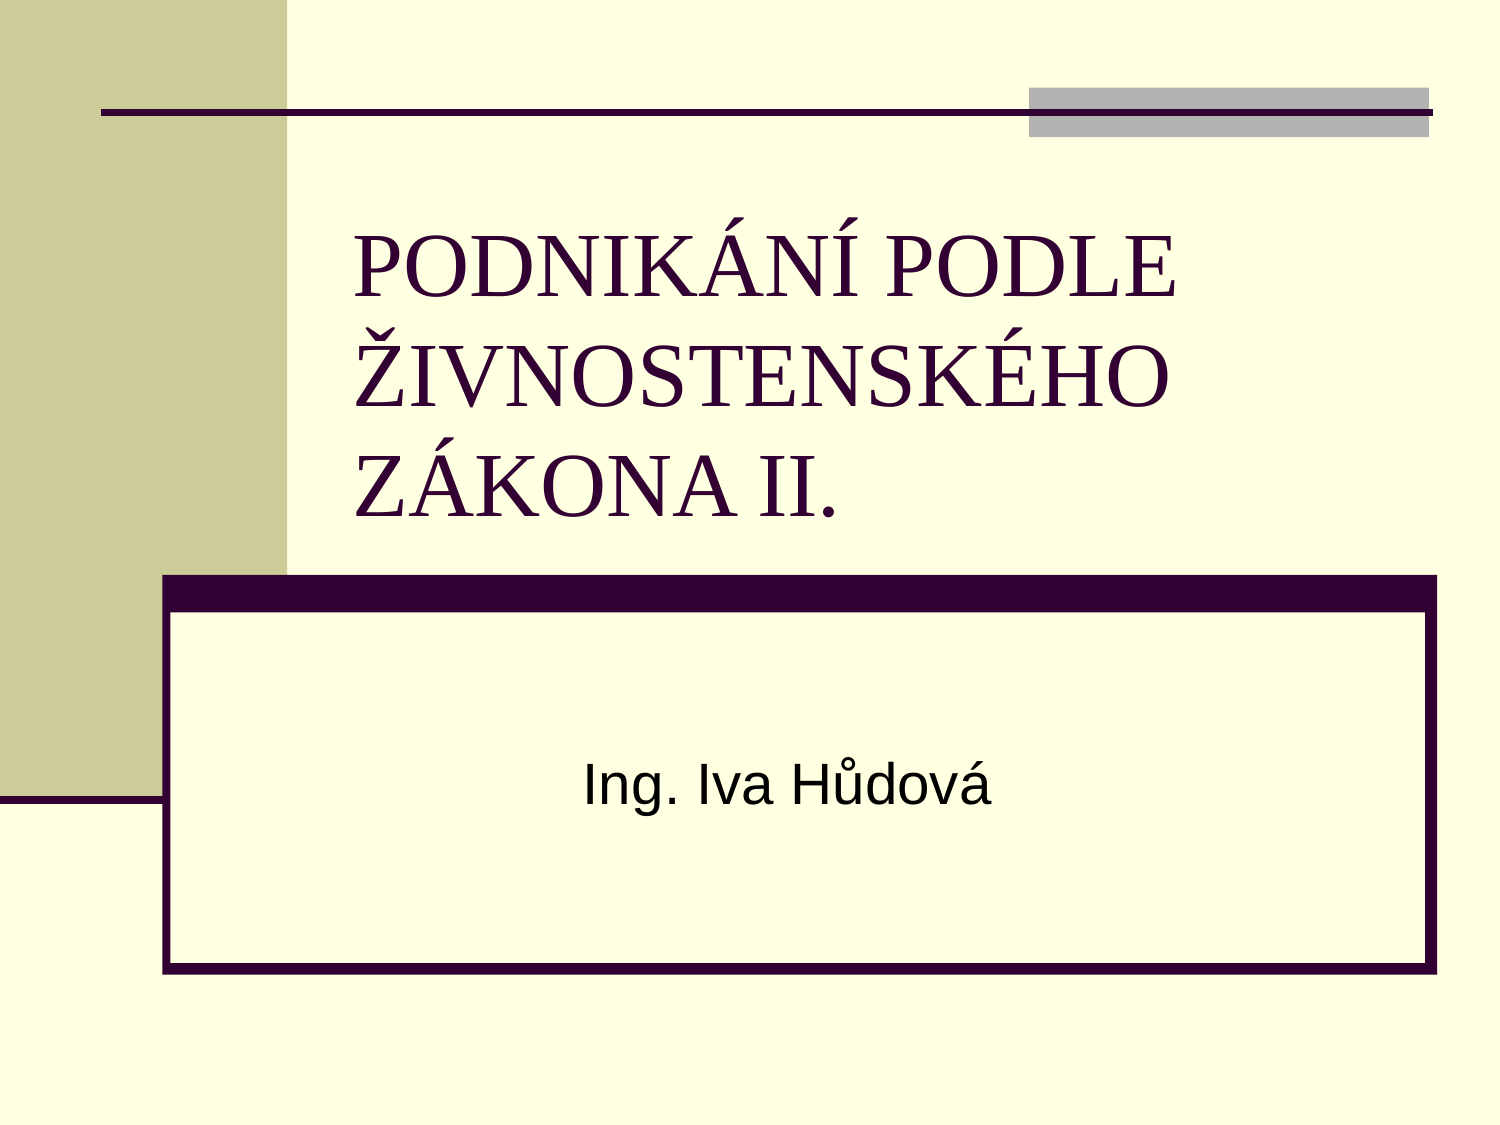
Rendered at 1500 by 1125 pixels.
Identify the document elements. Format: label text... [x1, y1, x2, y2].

title PODNIKÁNÍ PODLE ŽIVNOSTENSKÉHO ZÁKONA II. [337, 188, 1425, 551]
subtitle Ing. Iva Hůdová [225, 649, 1351, 913]
